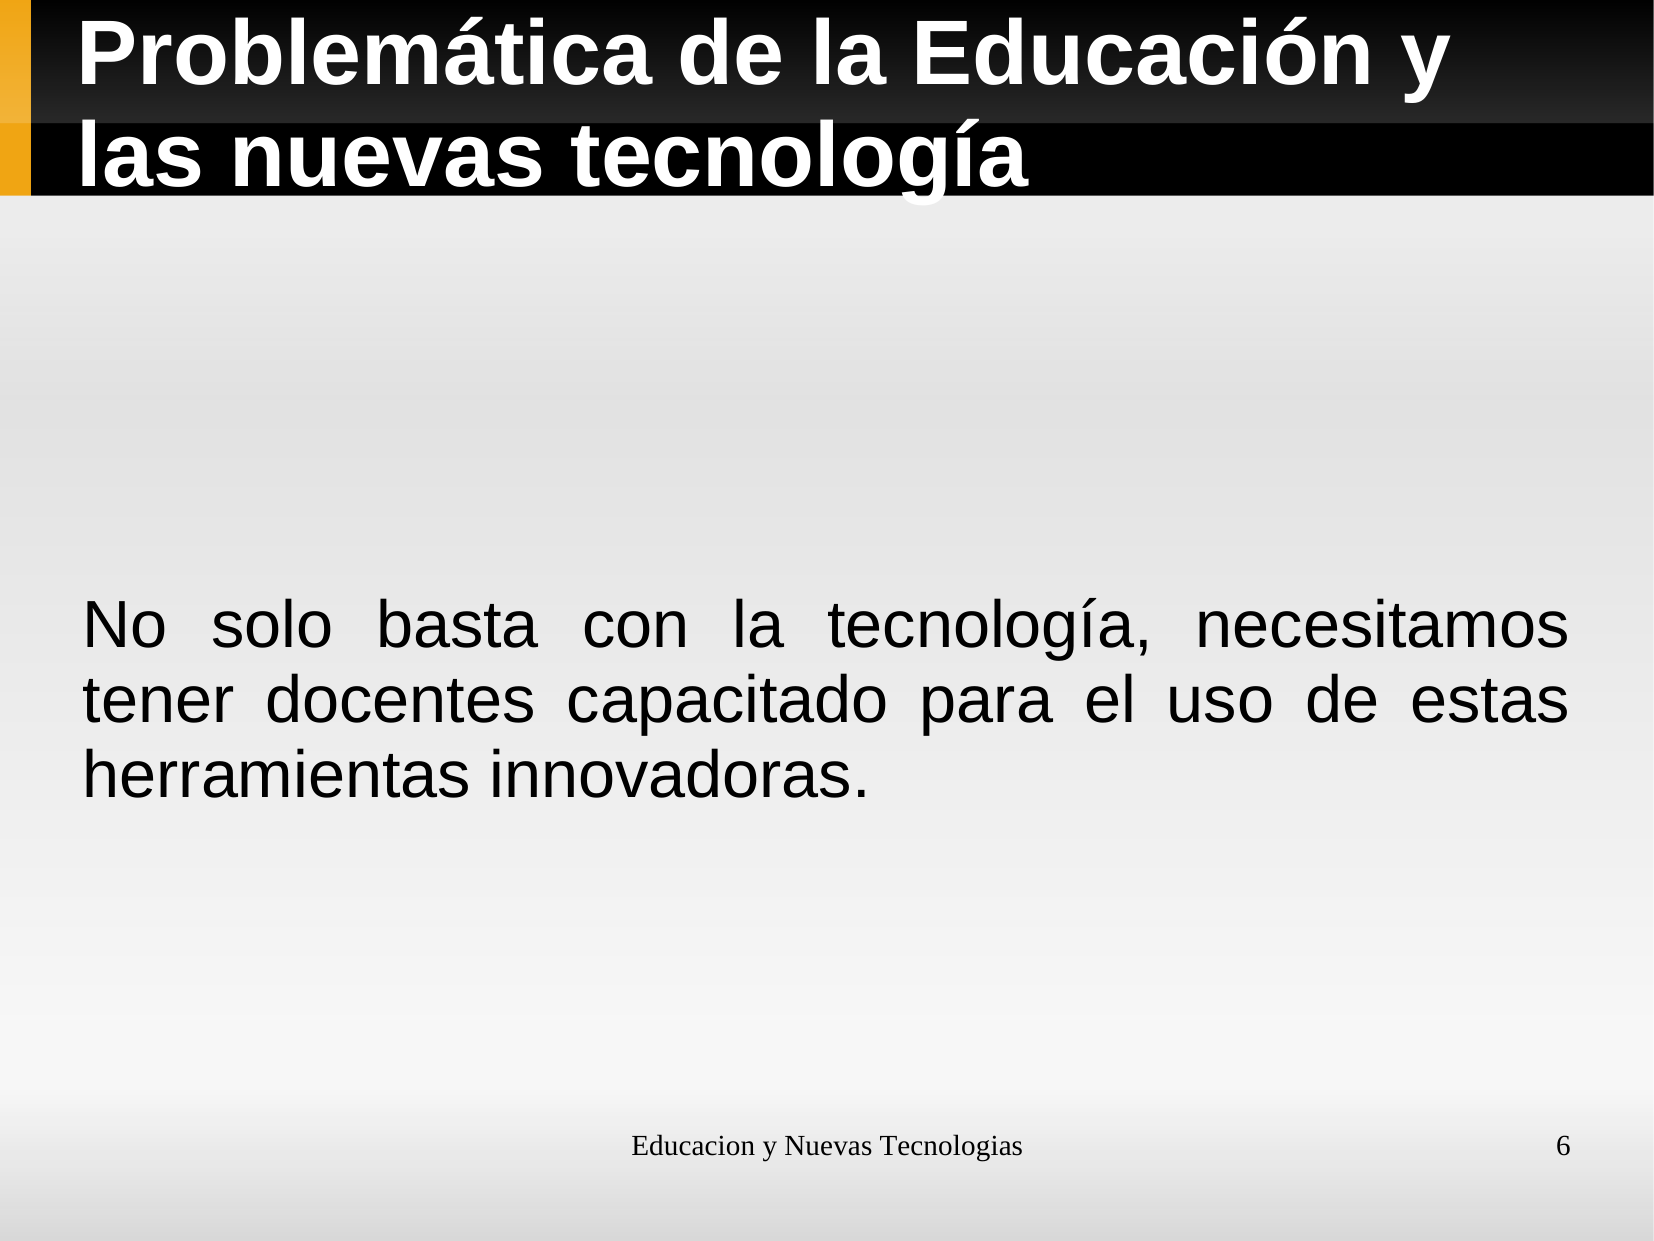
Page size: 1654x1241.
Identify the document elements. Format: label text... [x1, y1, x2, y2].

picture [0, 0, 1654, 1241]
title Problemática de la Educación y las nuevas tecnología [76, 1, 1565, 207]
subtitle No solo basta con la tecnología, necesitamos tener docentes capacitado para el uso de estas herramientas innovadoras. [82, 297, 1571, 1102]
